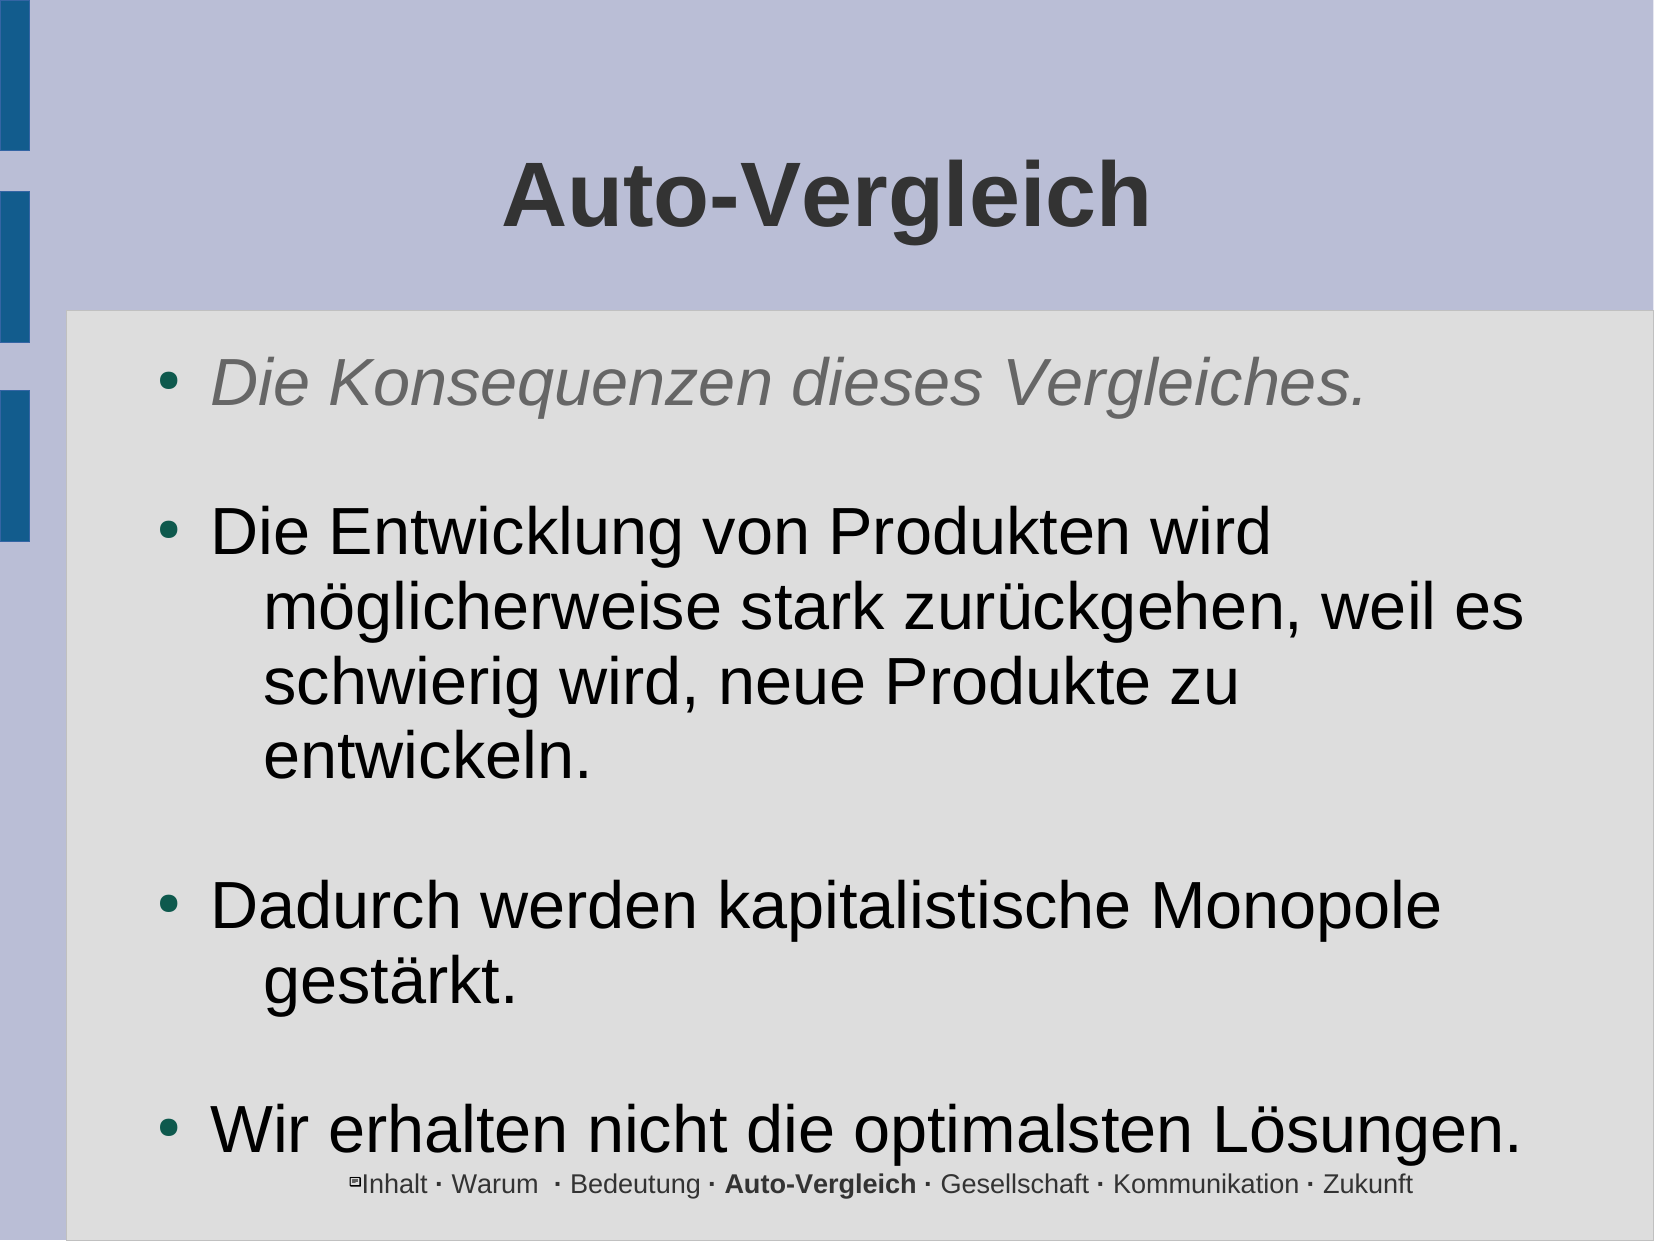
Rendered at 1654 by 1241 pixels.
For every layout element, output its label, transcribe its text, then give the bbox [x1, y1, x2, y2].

title Inhalt · Warum · Bedeutung · Auto-Vergleich · Gesellschaft · Kommunikation · Zukunft [115, 1159, 1528, 1209]
title Auto-Vergleich [121, 91, 1534, 299]
list Die Konsequenzen dieses Vergleiches. Die Entwicklung von Produkten wird möglicherweise stark zurückgehen, weil es schwierig wird, neue Produkte zu entwickeln. Dadurch werden kapitalistische Monopole gestärkt. Wir erhalten nicht die optimalsten Lösungen. [121, 344, 1534, 1127]
